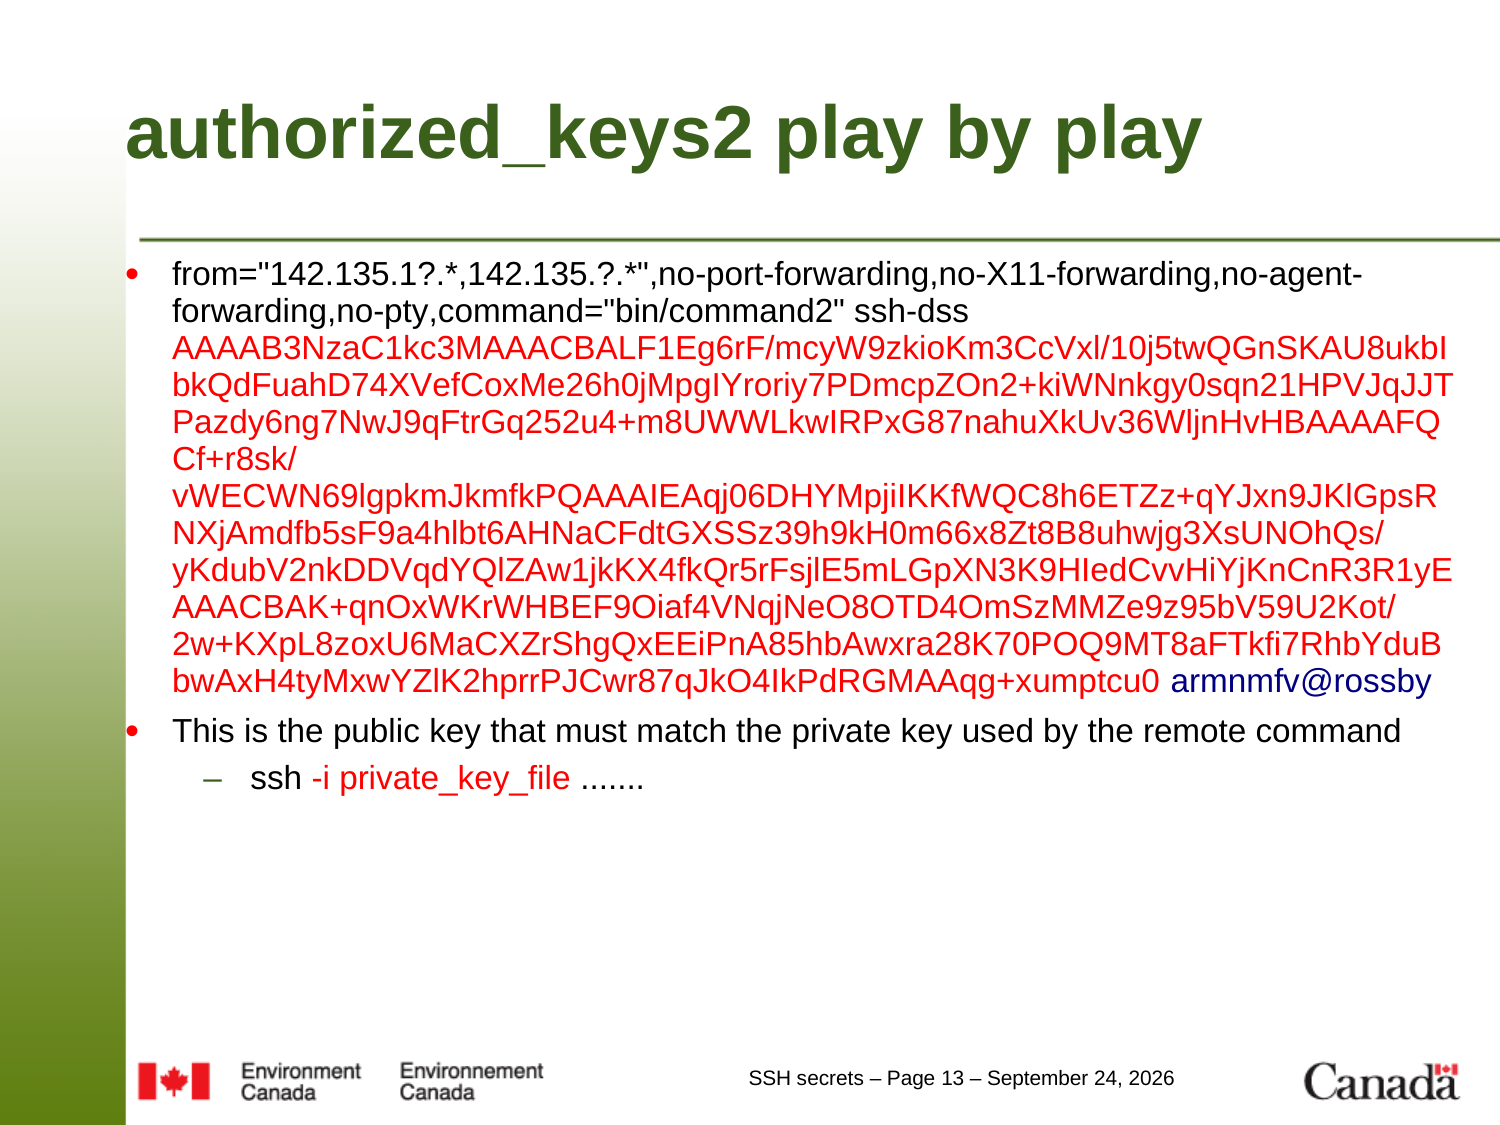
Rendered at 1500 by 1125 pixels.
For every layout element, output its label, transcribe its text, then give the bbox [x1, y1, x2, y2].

list from="142.135.1?.*,142.135.?.*",no-port-forwarding,no-X11-forwarding,no-agent-forwarding,no-pty,command="bin/command2" ssh-dss AAAAB3NzaC1kc3MAAACBALF1Eg6rF/mcyW9zkioKm3CcVxl/10j5twQGnSKAU8ukbIbkQdFuahD74XVefCoxMe26h0jMpgIYroriy7PDmcpZOn2+kiWNnkgy0sqn21HPVJqJJTPazdy6ng7NwJ9qFtrGq252u4+m8UWWLkwIRPxG87nahuXkUv36WljnHvHBAAAAFQCf+r8sk/vWECWN69lgpkmJkmfkPQAAAIEAqj06DHYMpjiIKKfWQC8h6ETZz+qYJxn9JKlGpsRNXjAmdfb5sF9a4hlbt6AHNaCFdtGXSSz39h9kH0m66x8Zt8B8uhwjg3XsUNOhQs/yKdubV2nkDDVqdYQlZAw1jkKX4fkQr5rFsjlE5mLGpXN3K9HIedCvvHiYjKnCnR3R1yEAAACBAK+qnOxWKrWHBEF9Oiaf4VNqjNeO8OTD4OmSzMMZe9z95bV59U2Kot/2w+KXpL8zoxU6MaCXZrShgQxEEiPnA85hbAwxra28K70POQ9MT8aFTkfi7RhbYduBbwAxH4tyMxwYZlK2hprrPJCwr87qJkO4IkPdRGMAAqg+xumptcu0 armnmfv@rossby This is the public key that must match the private key used by the remote command ssh -i private_key_file ....... [125, 255, 1463, 1009]
picture [0, 0, 1500, 1125]
title authorized_keys2 play by play [125, 52, 1463, 213]
